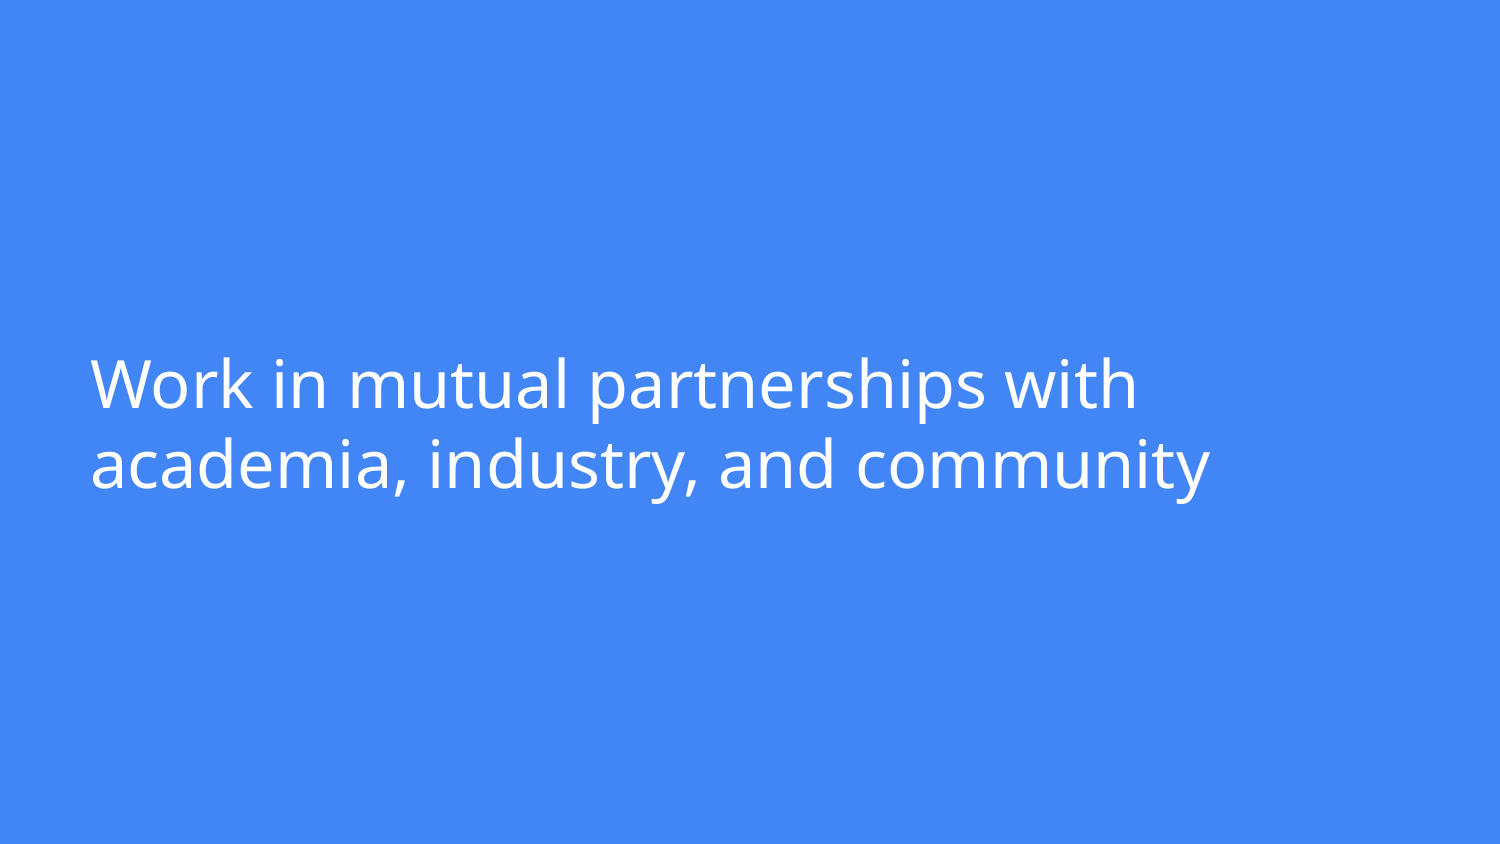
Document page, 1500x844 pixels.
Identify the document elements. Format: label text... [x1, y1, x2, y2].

title Work in mutual partnerships with academia, industry, and community [75, 338, 1424, 505]
